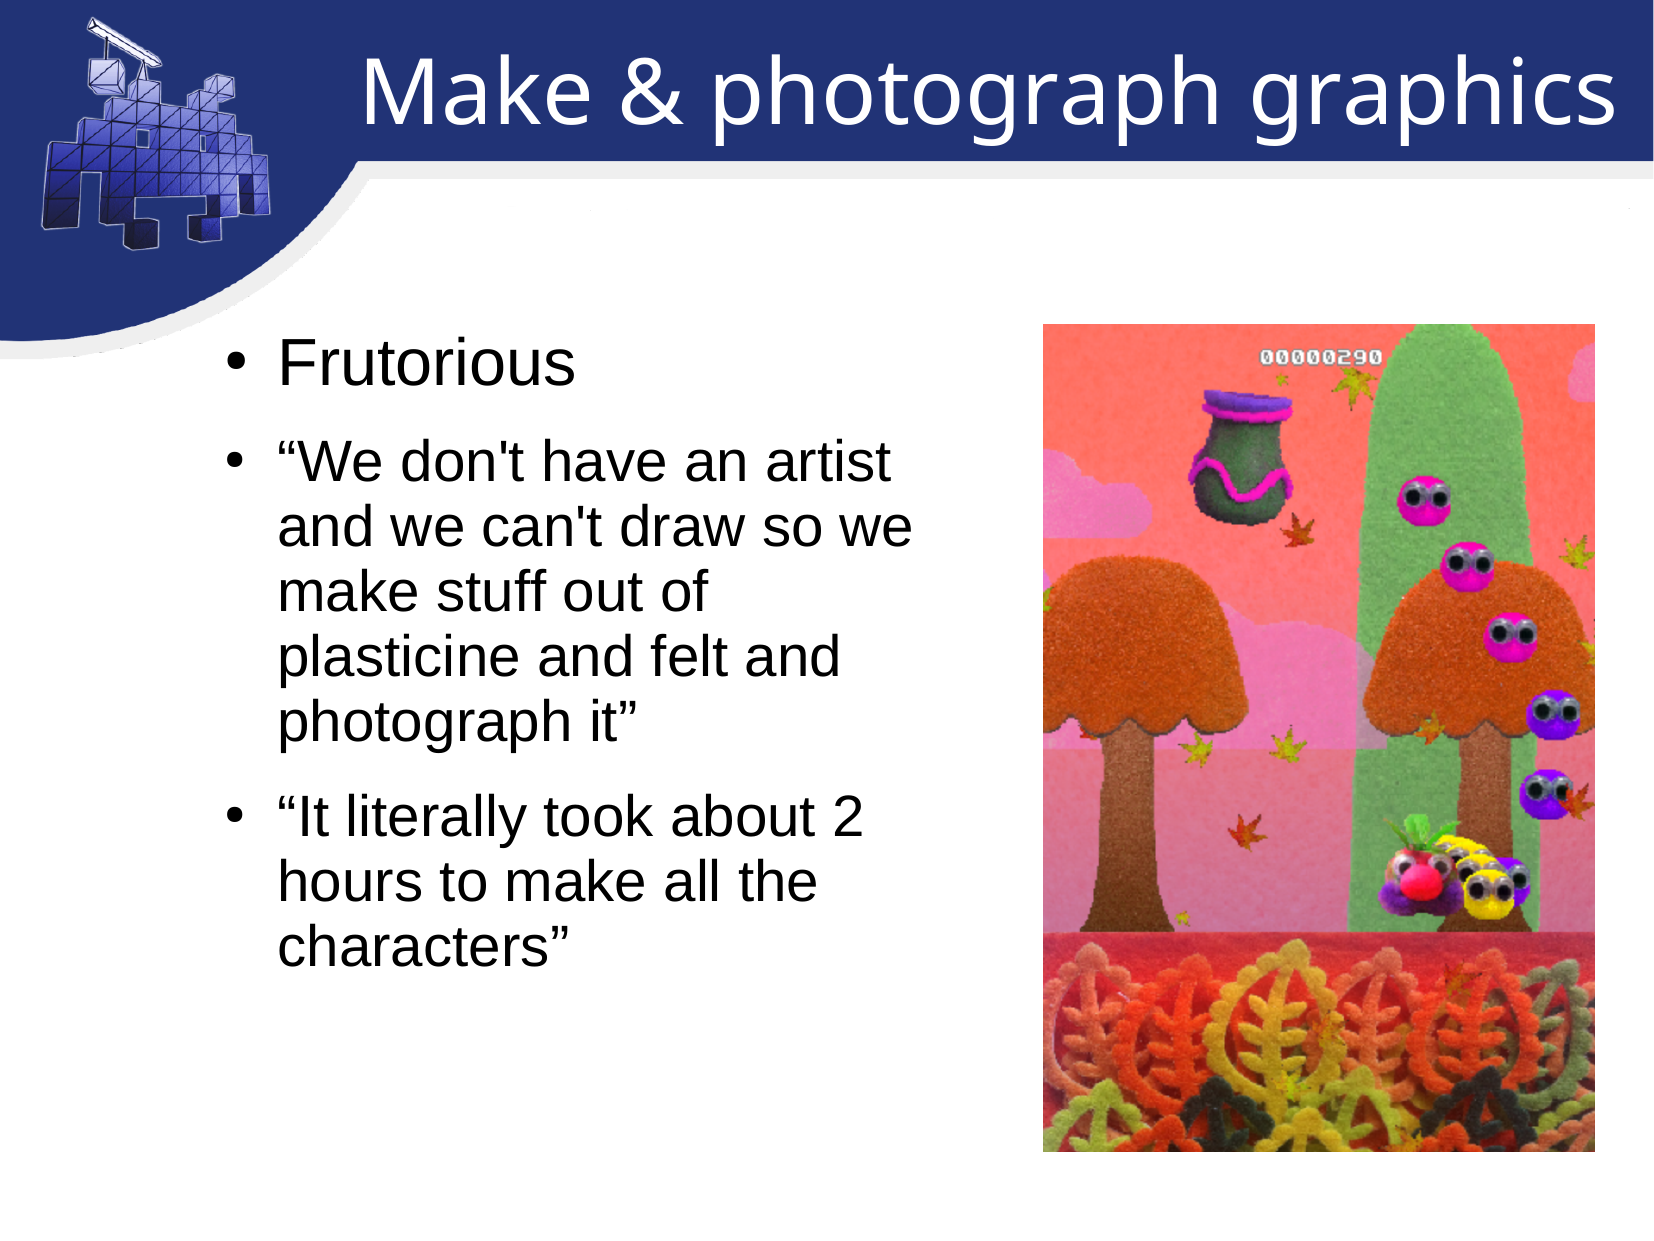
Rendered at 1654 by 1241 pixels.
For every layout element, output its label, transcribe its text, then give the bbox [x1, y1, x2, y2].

list Frutorious “We don't have an artist and we can't draw so we make stuff out of plasticine and felt and photograph it” “It literally took about 2 hours to make all the characters” [206, 324, 945, 1078]
title Make & photograph graphics [354, 35, 1625, 142]
picture [0, 0, 1654, 1152]
